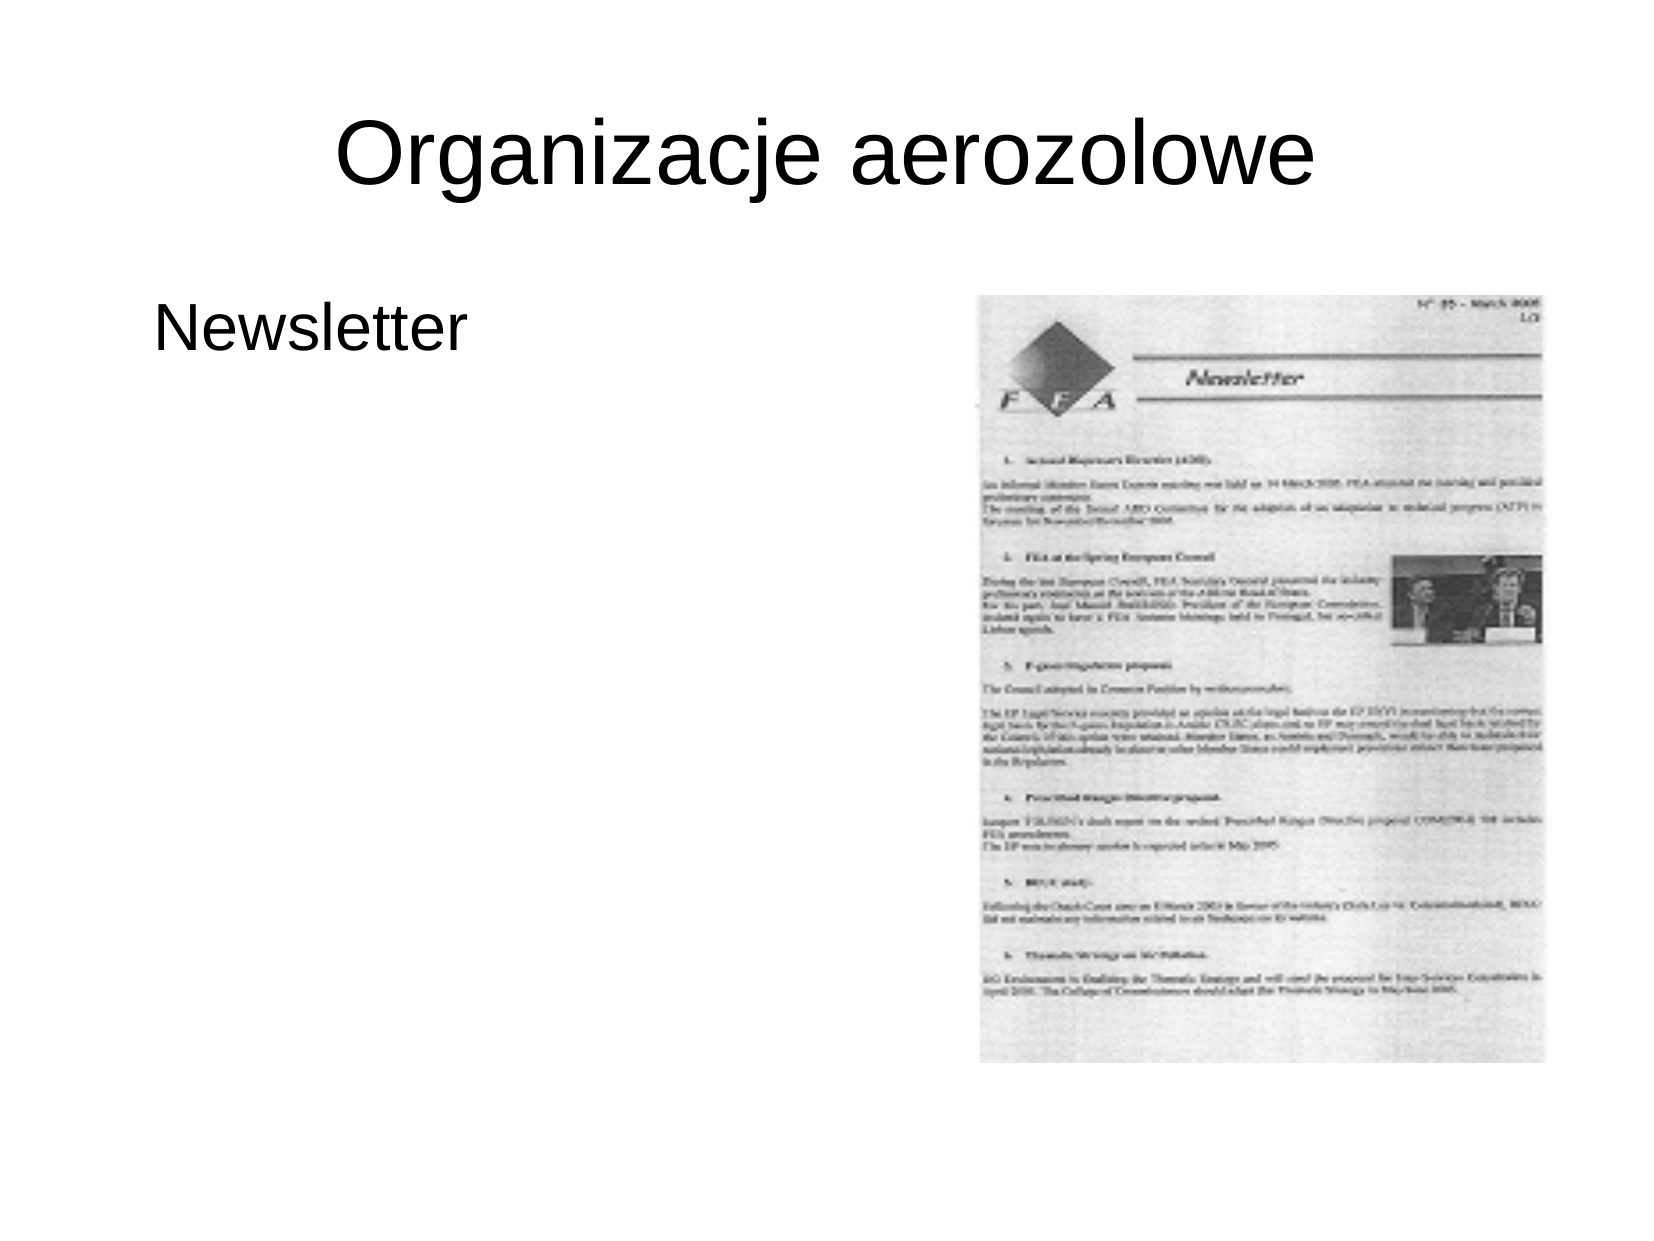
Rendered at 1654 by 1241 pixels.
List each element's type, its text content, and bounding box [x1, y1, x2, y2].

picture [974, 295, 1565, 1063]
list Newsletter [82, 290, 1571, 1010]
title Organizacje aerozolowe [82, 49, 1571, 257]
